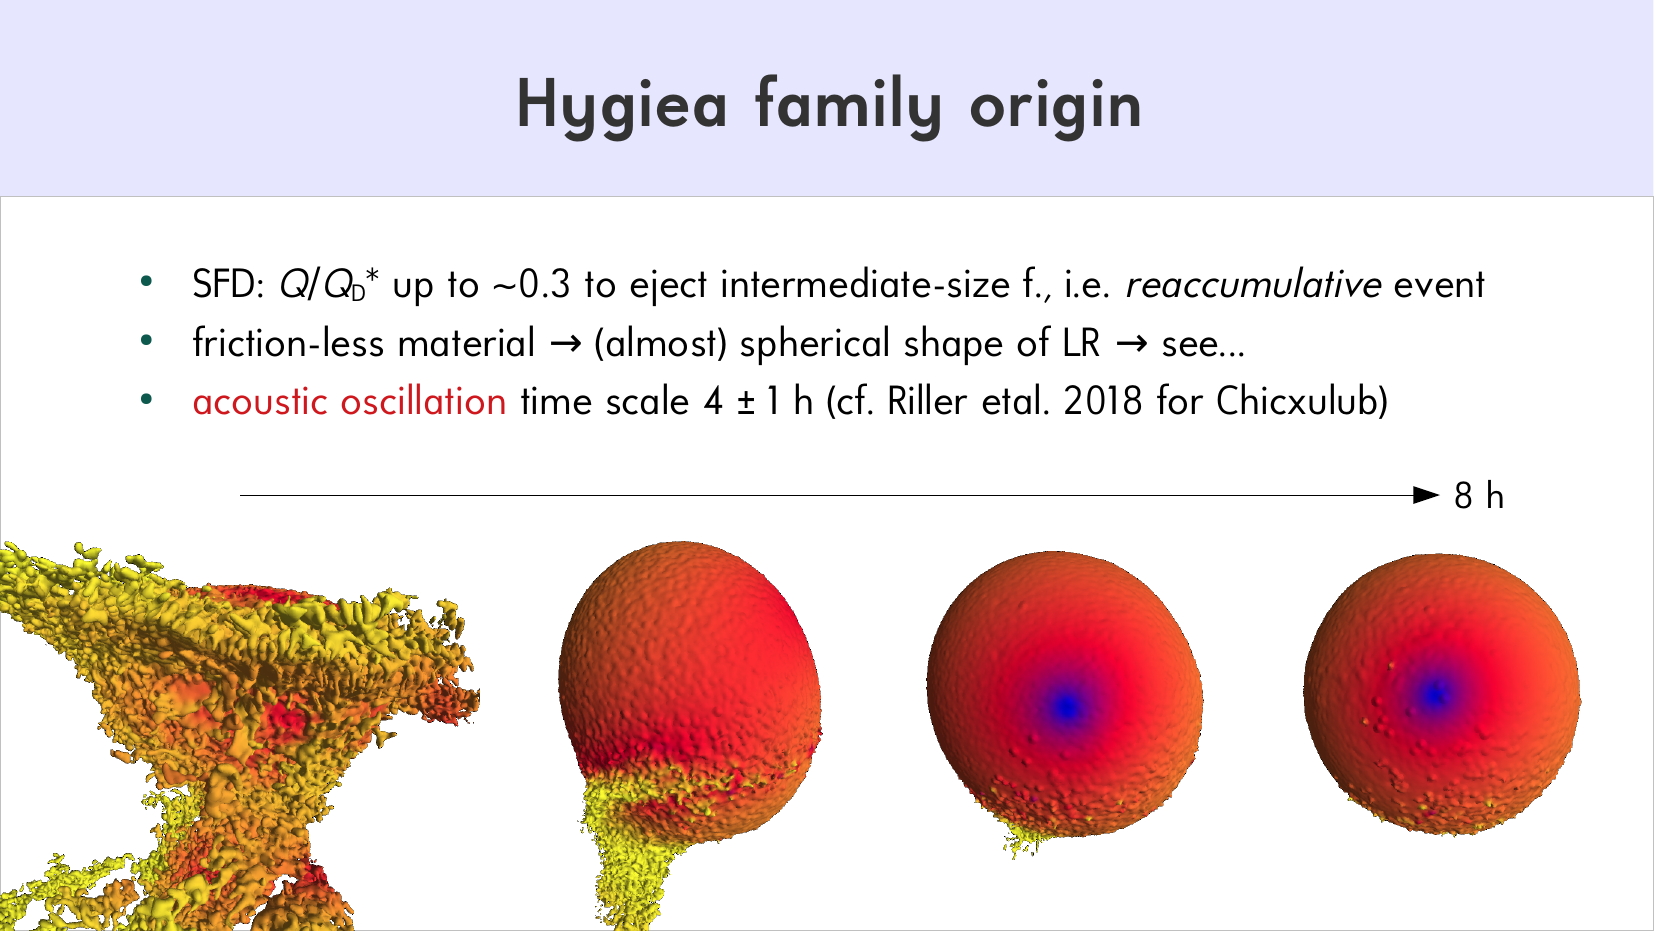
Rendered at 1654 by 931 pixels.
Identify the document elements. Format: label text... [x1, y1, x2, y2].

text_box 8 h [1438, 465, 1521, 525]
list SFD: Q/QD* up to ~0.3 to eject intermediate-size f., i.e. reaccumulative event friction-less material → (almost) spherical shape of LR → see... acoustic oscillation time scale 4 ± 1 h (cf. Riller etal. 2018 for Chicxulub) [121, 258, 1534, 452]
picture [0, 451, 1654, 931]
title Hygiea family origin [124, 23, 1537, 179]
